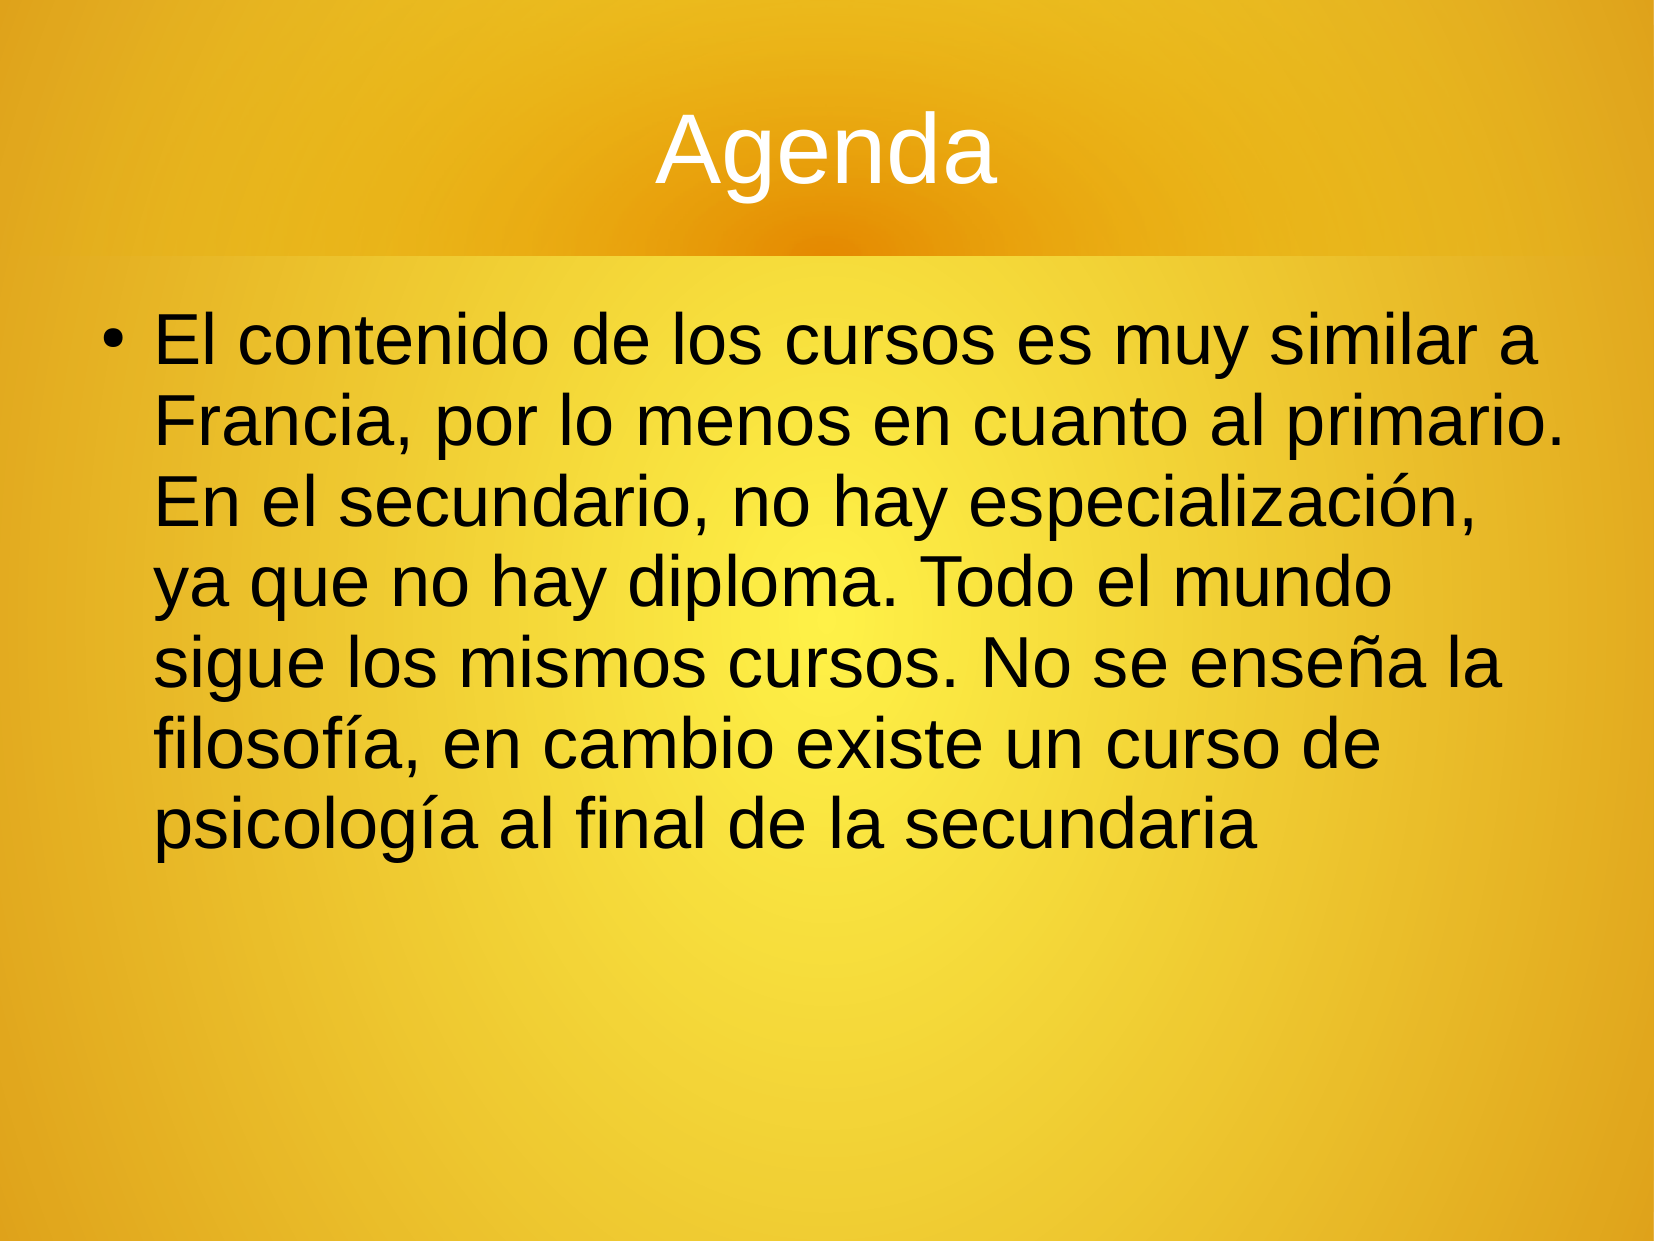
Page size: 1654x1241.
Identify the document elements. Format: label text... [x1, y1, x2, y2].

list El contenido de los cursos es muy similar a Francia, por lo menos en cuanto al primario. En el secundario, no hay especialización, ya que no hay diploma. Todo el mundo sigue los mismos cursos. No se enseña la filosofía, en cambio existe un curso de psicología al final de la secundaria [82, 299, 1571, 1019]
title Agenda [82, 47, 1571, 252]
